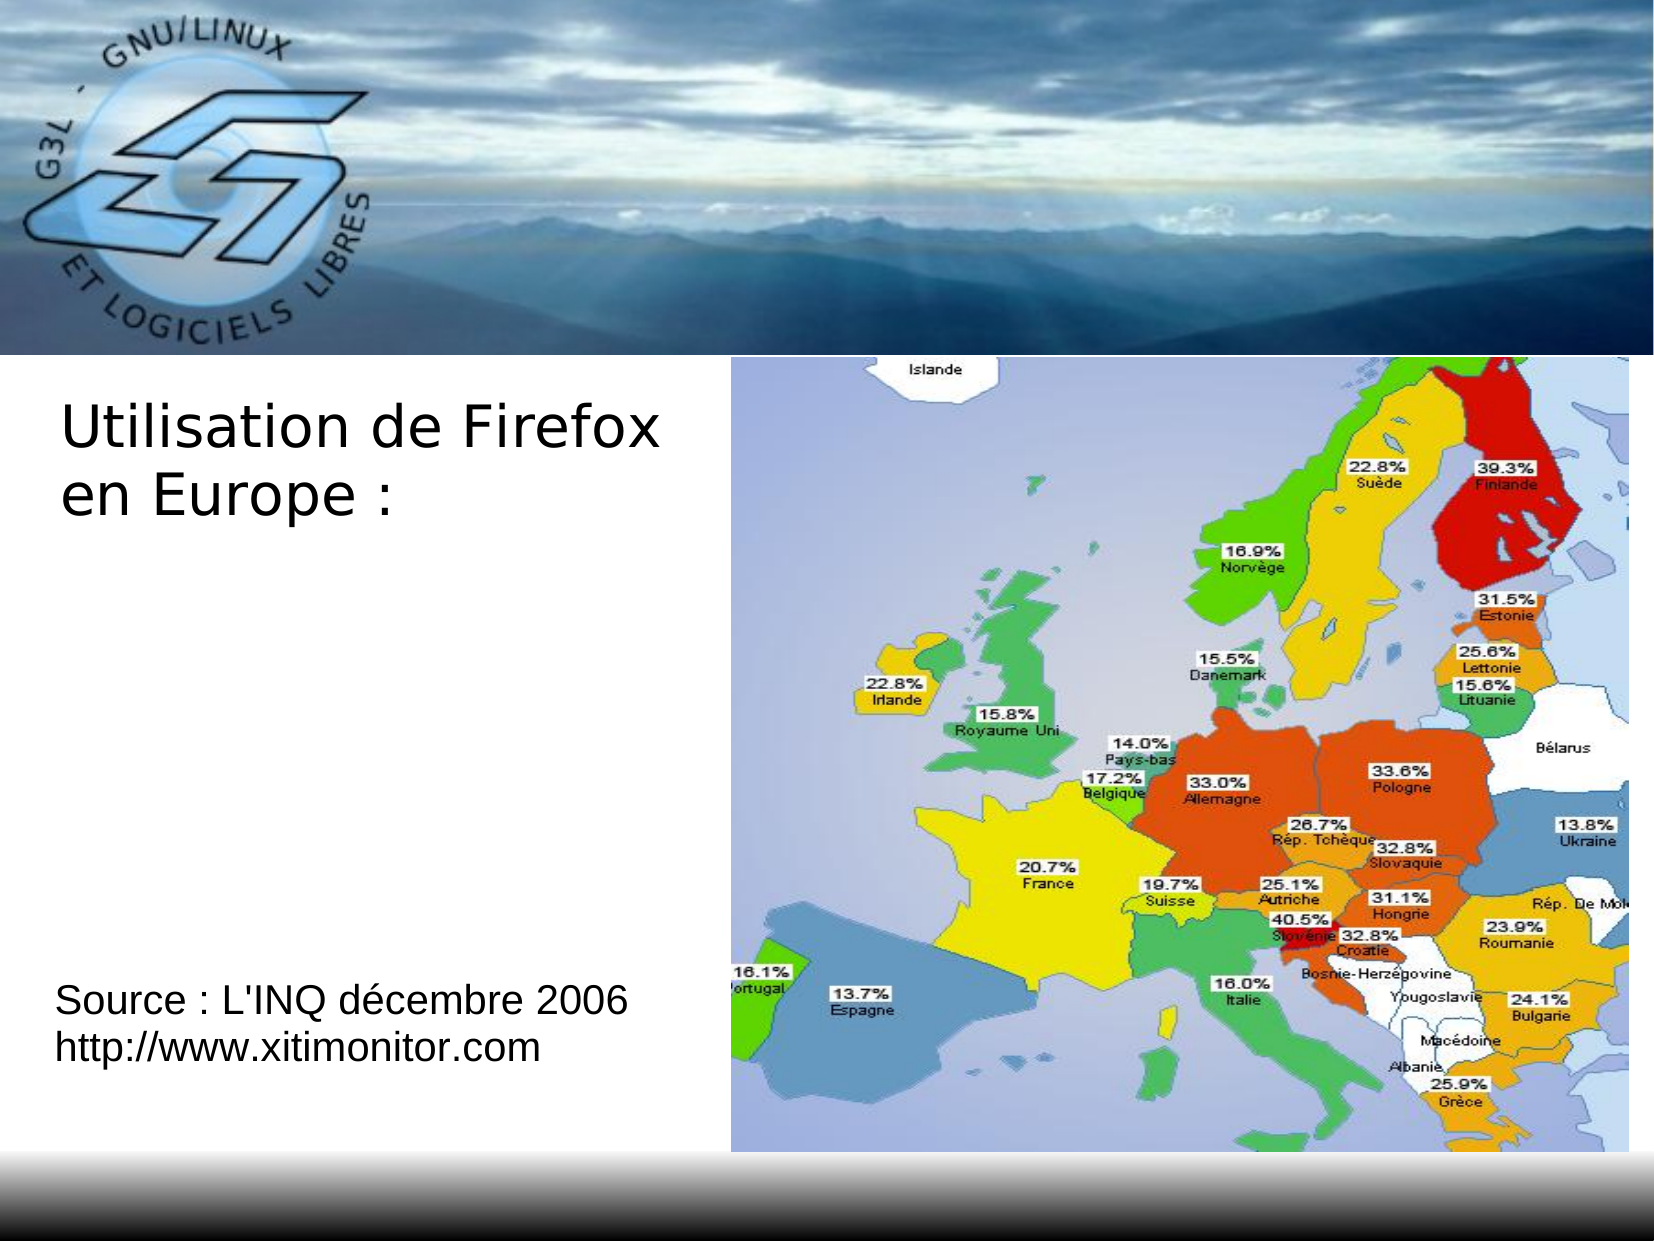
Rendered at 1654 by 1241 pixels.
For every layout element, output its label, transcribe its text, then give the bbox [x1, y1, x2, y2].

text_box Utilisation de Firefox en Europe : [45, 385, 696, 537]
text_box Source : L'INQ décembre 2006 http://www.xitimonitor.com [39, 969, 644, 1078]
picture [731, 357, 1629, 1152]
text_box [0, 1151, 1654, 1241]
picture [0, 0, 1654, 355]
